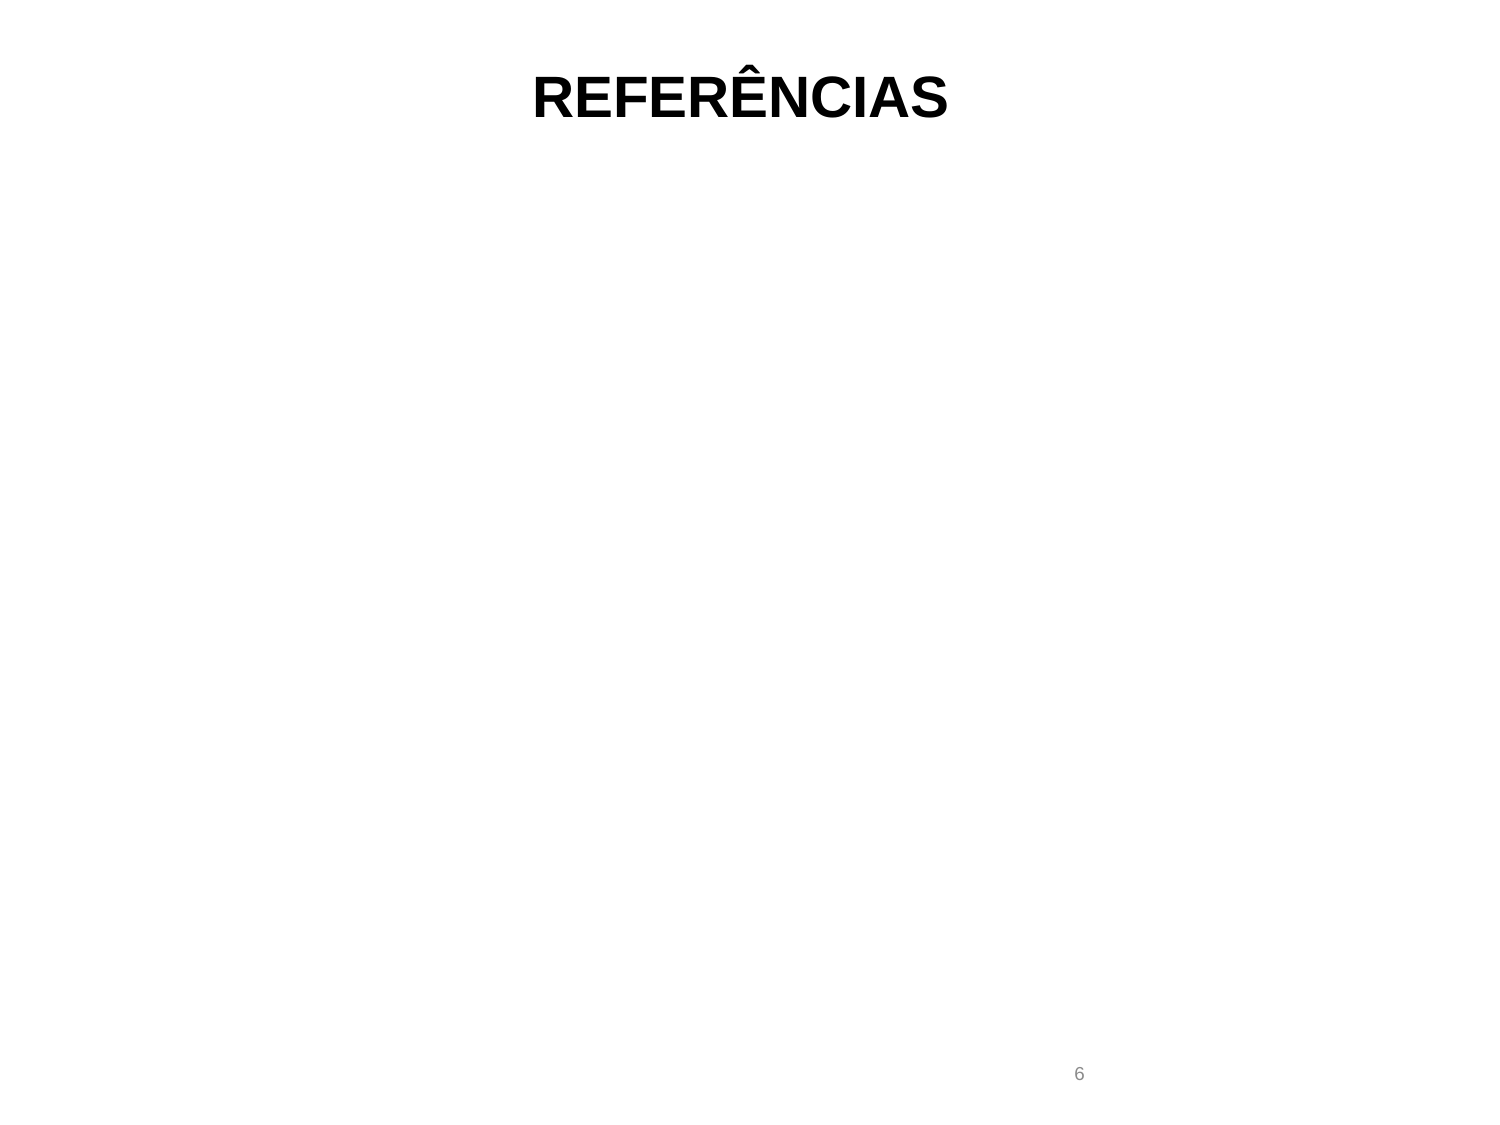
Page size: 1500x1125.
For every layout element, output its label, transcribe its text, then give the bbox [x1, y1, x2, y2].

slide_number <número> [1059, 1042, 1397, 1103]
text_box REFERÊNCIAS [0, 51, 1483, 137]
